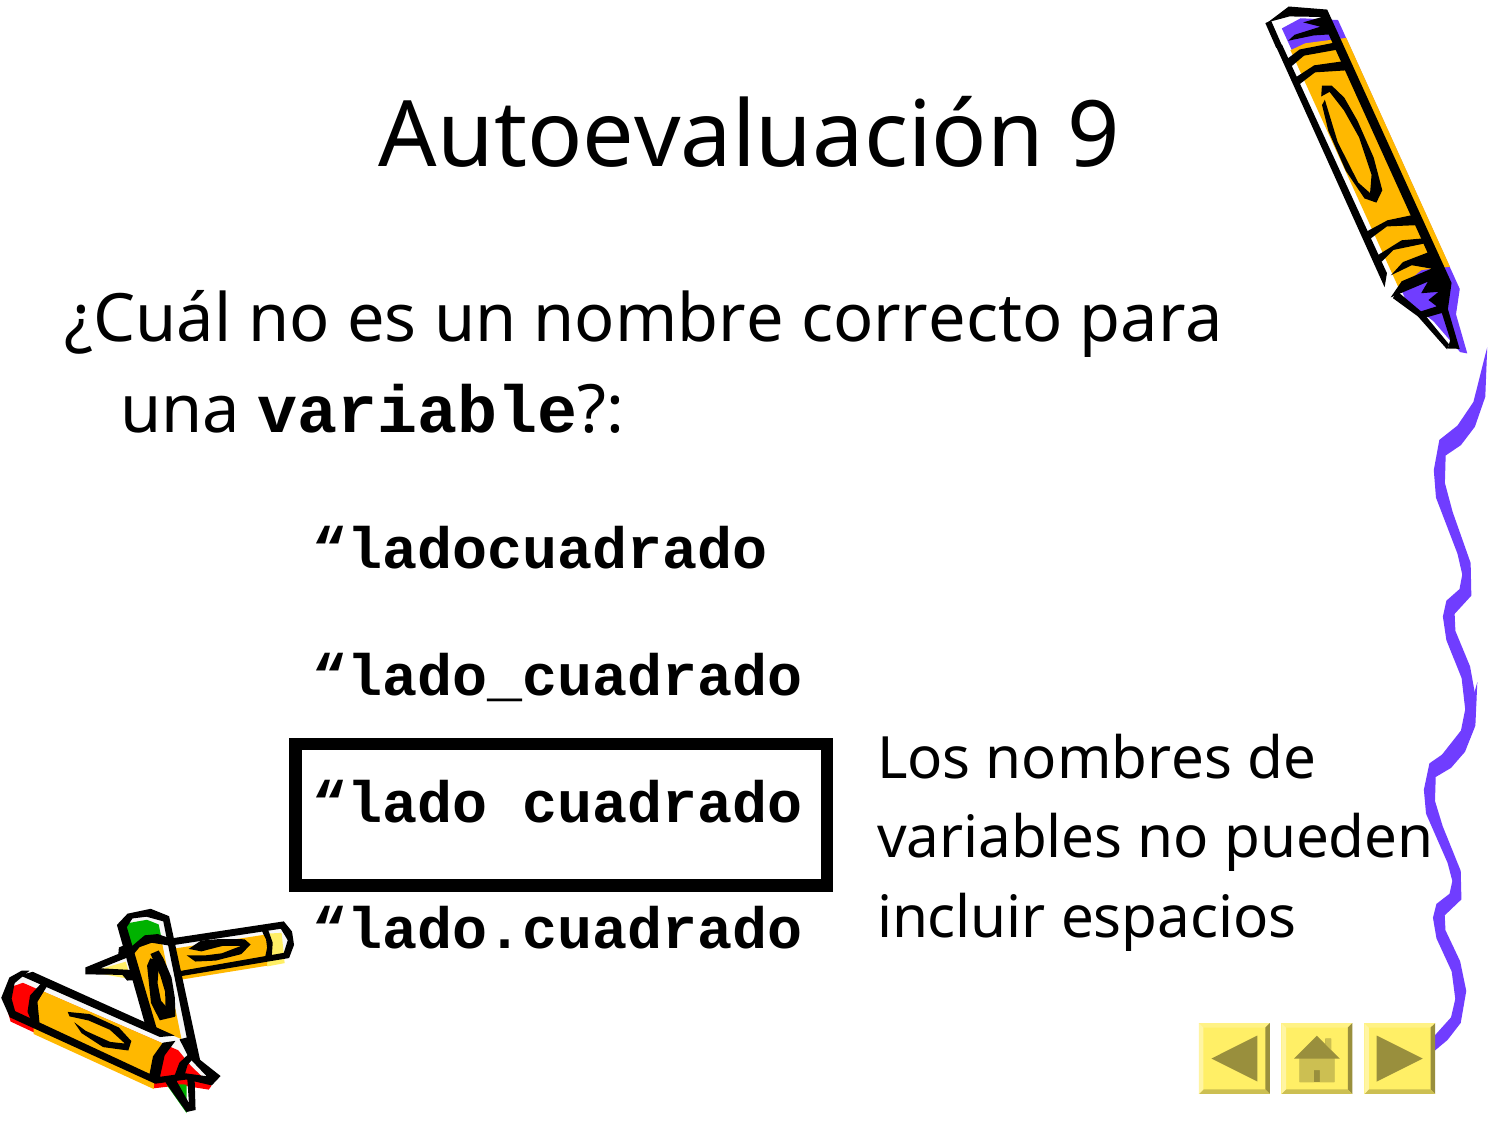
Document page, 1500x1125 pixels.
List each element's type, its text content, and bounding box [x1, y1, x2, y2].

text_box [1283, 1023, 1353, 1094]
title Autoevaluación 9 [49, 37, 1451, 225]
text_box [1366, 1023, 1436, 1094]
list ¿Cuál no es un nombre correcto para una variable?: “ladocuadrado “lado_cuadrado “lado cuadrado “lado.cuadrado [49, 262, 1365, 982]
text_box Los nombres de variables no pueden incluir espacios [862, 708, 1454, 962]
text_box [1200, 1023, 1270, 1094]
